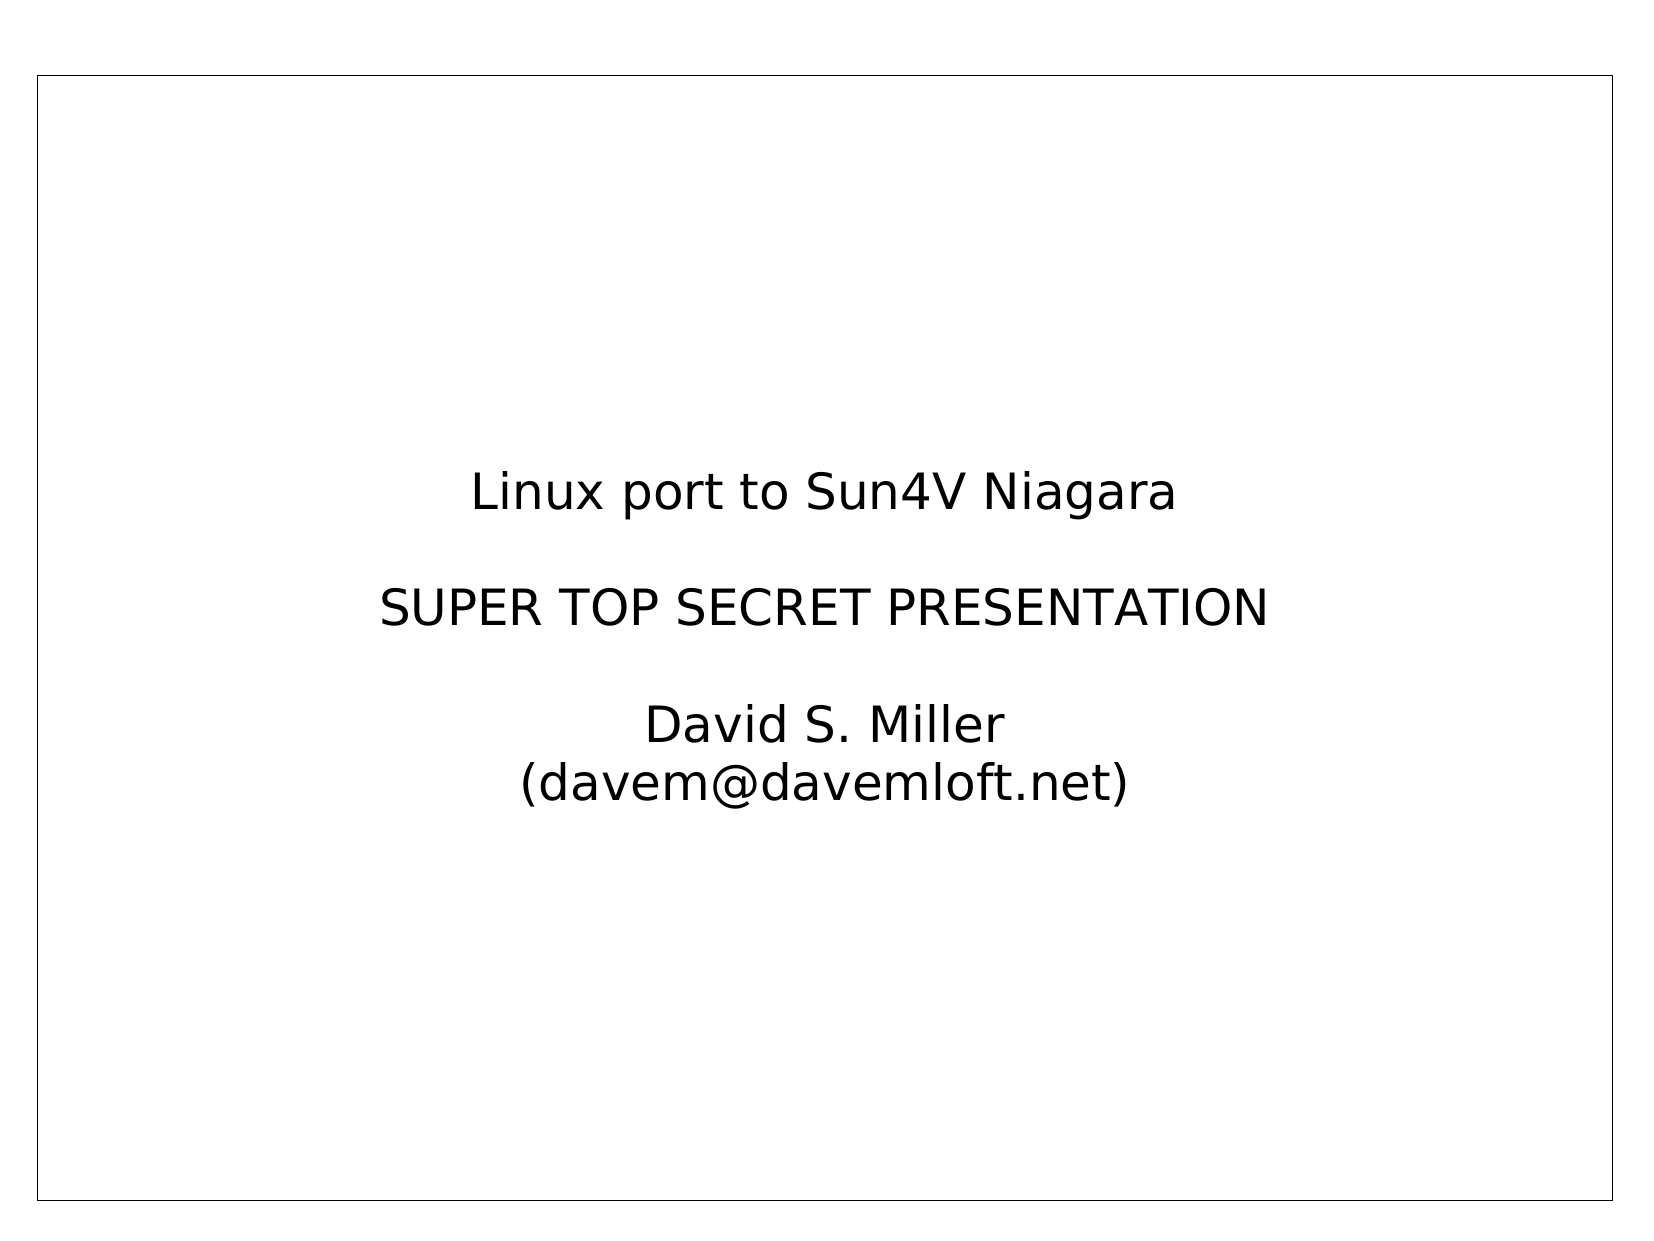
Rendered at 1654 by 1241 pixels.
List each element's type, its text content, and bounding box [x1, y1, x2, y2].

text_box Linux port to Sun4V Niagara SUPER TOP SECRET PRESENTATION David S. Miller (davem@davemloft.net) [37, 75, 1613, 1201]
